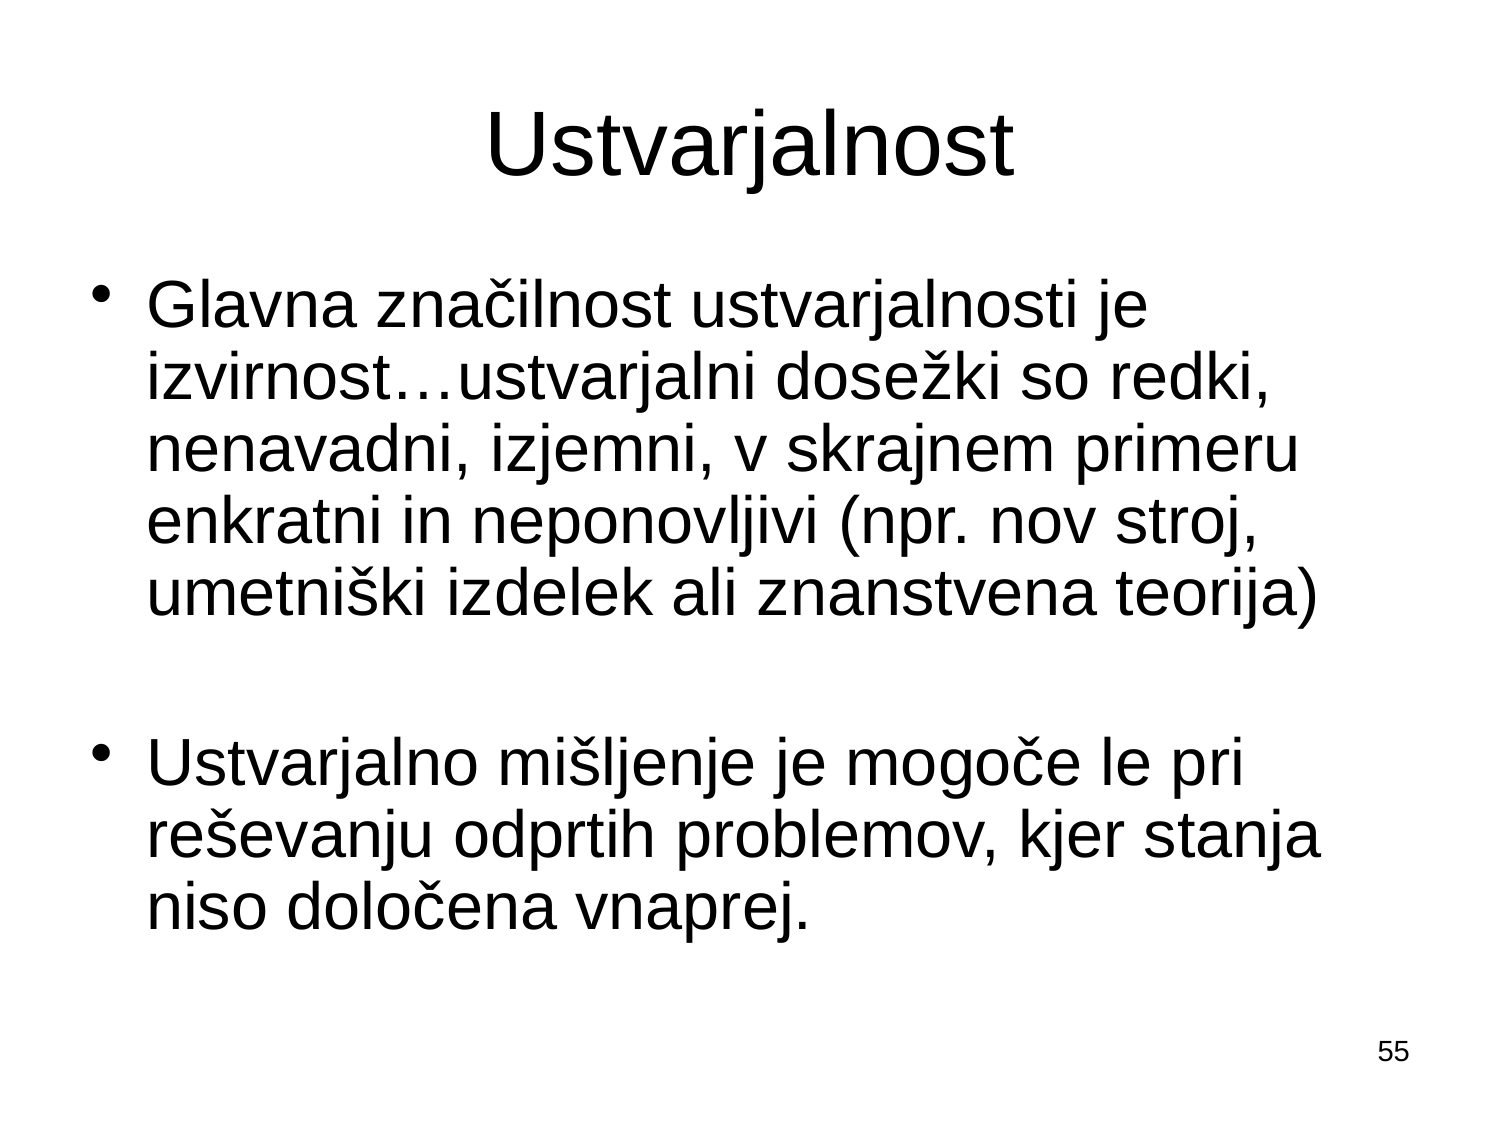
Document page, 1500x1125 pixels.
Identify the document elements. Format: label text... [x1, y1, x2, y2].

list Glavna značilnost ustvarjalnosti je izvirnost…ustvarjalni dosežki so redki, nenavadni, izjemni, v skrajnem primeru enkratni in neponovljivi (npr. nov stroj, umetniški izdelek ali znanstvena teorija) Ustvarjalno mišljenje je mogoče le pri reševanju odprtih problemov, kjer stanja niso določena vnaprej. [75, 262, 1425, 1005]
slide_number <number> [1074, 1024, 1425, 1103]
title Ustvarjalnost [75, 45, 1425, 233]
